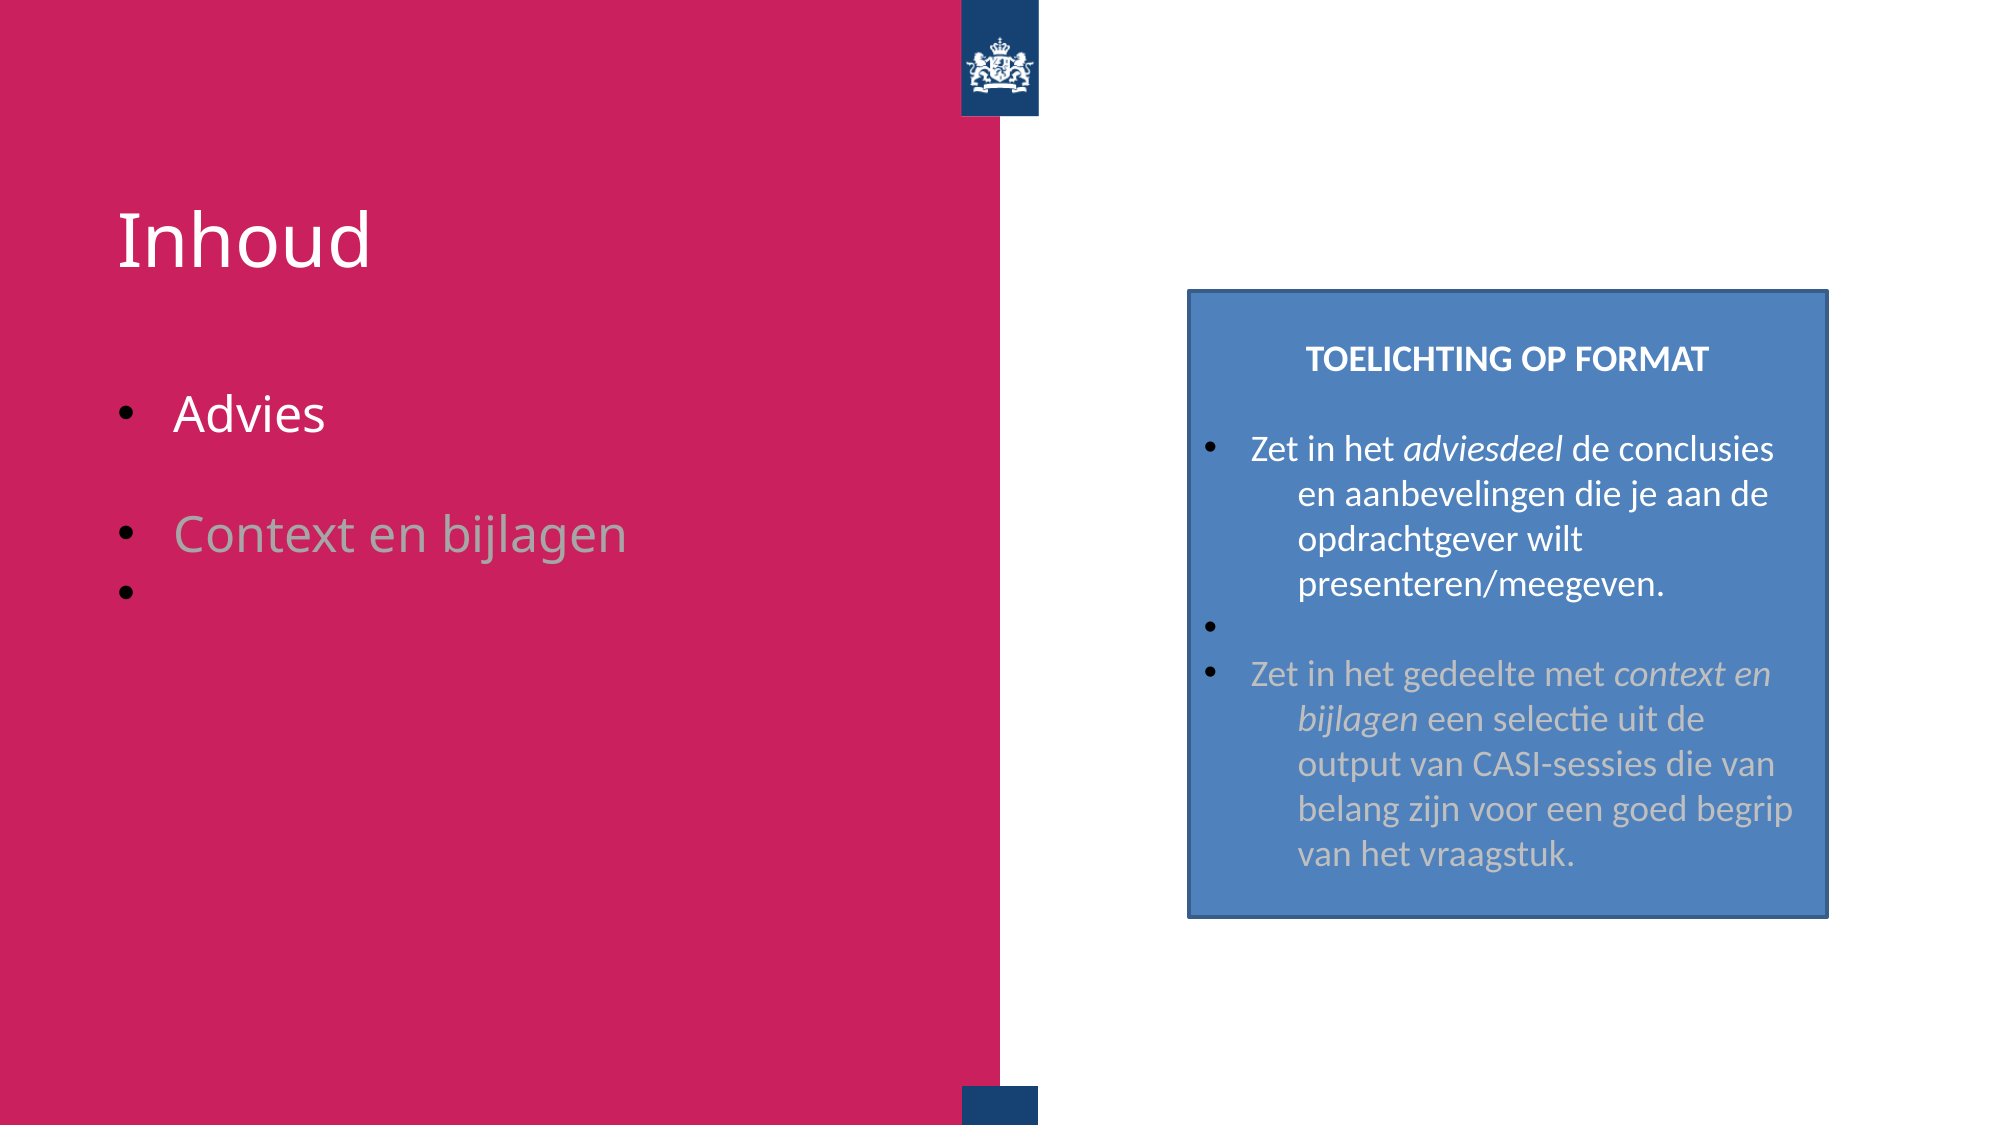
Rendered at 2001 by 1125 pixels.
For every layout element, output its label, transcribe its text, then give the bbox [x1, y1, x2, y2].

text_box Inhoud Advies Context en bijlagen [102, 184, 965, 736]
text_box TOELICHTING OP FORMAT Zet in het adviesdeel de conclusies en aanbevelingen die je aan de opdrachtgever wilt presenteren/meegeven. Zet in het gedeelte met context en bijlagen een selectie uit de output van CASI-sessies die van belang zijn voor een goed begrip van het vraagstuk. [1189, 291, 1827, 917]
